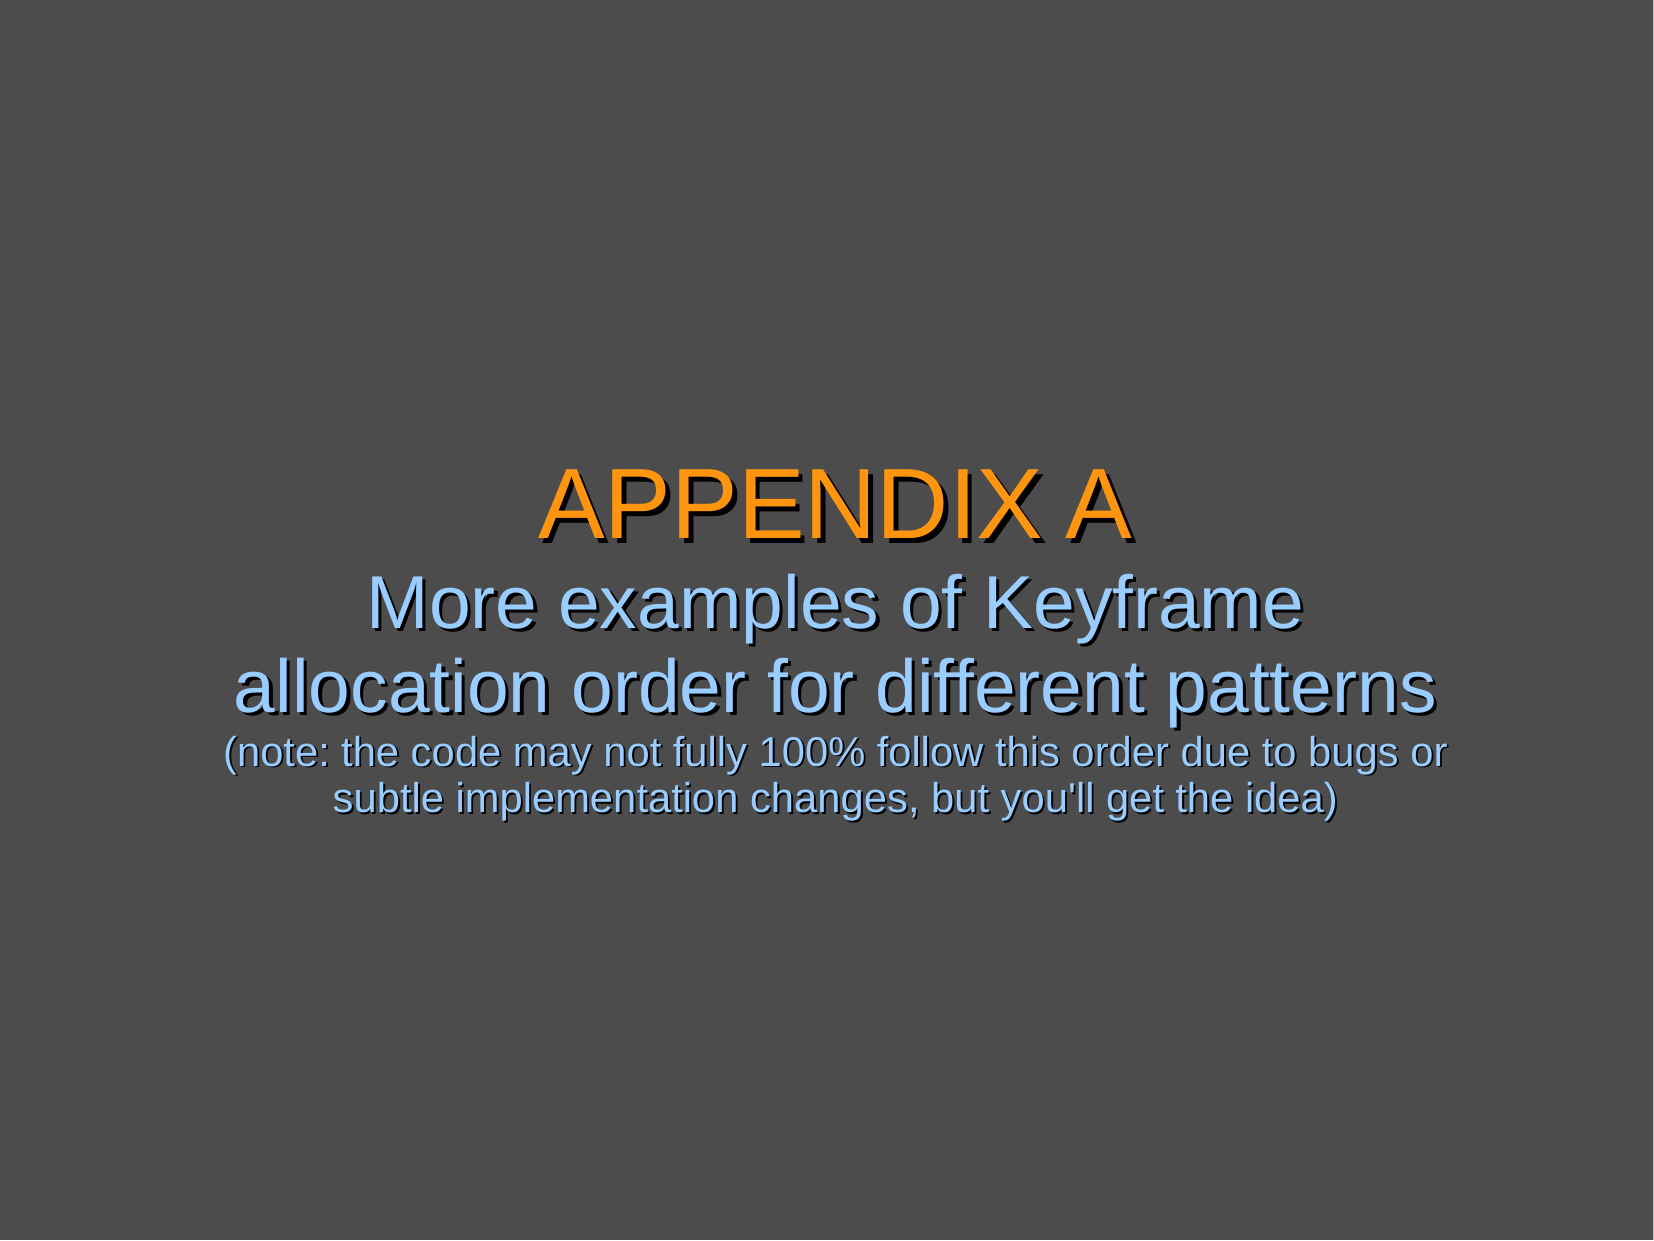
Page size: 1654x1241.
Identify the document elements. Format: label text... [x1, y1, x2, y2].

text_box APPENDIX A More examples of Keyframe allocation order for different patterns (note: the code may not fully 100% follow this order due to bugs or subtle implementation changes, but you'll get the idea) [200, 441, 1471, 831]
